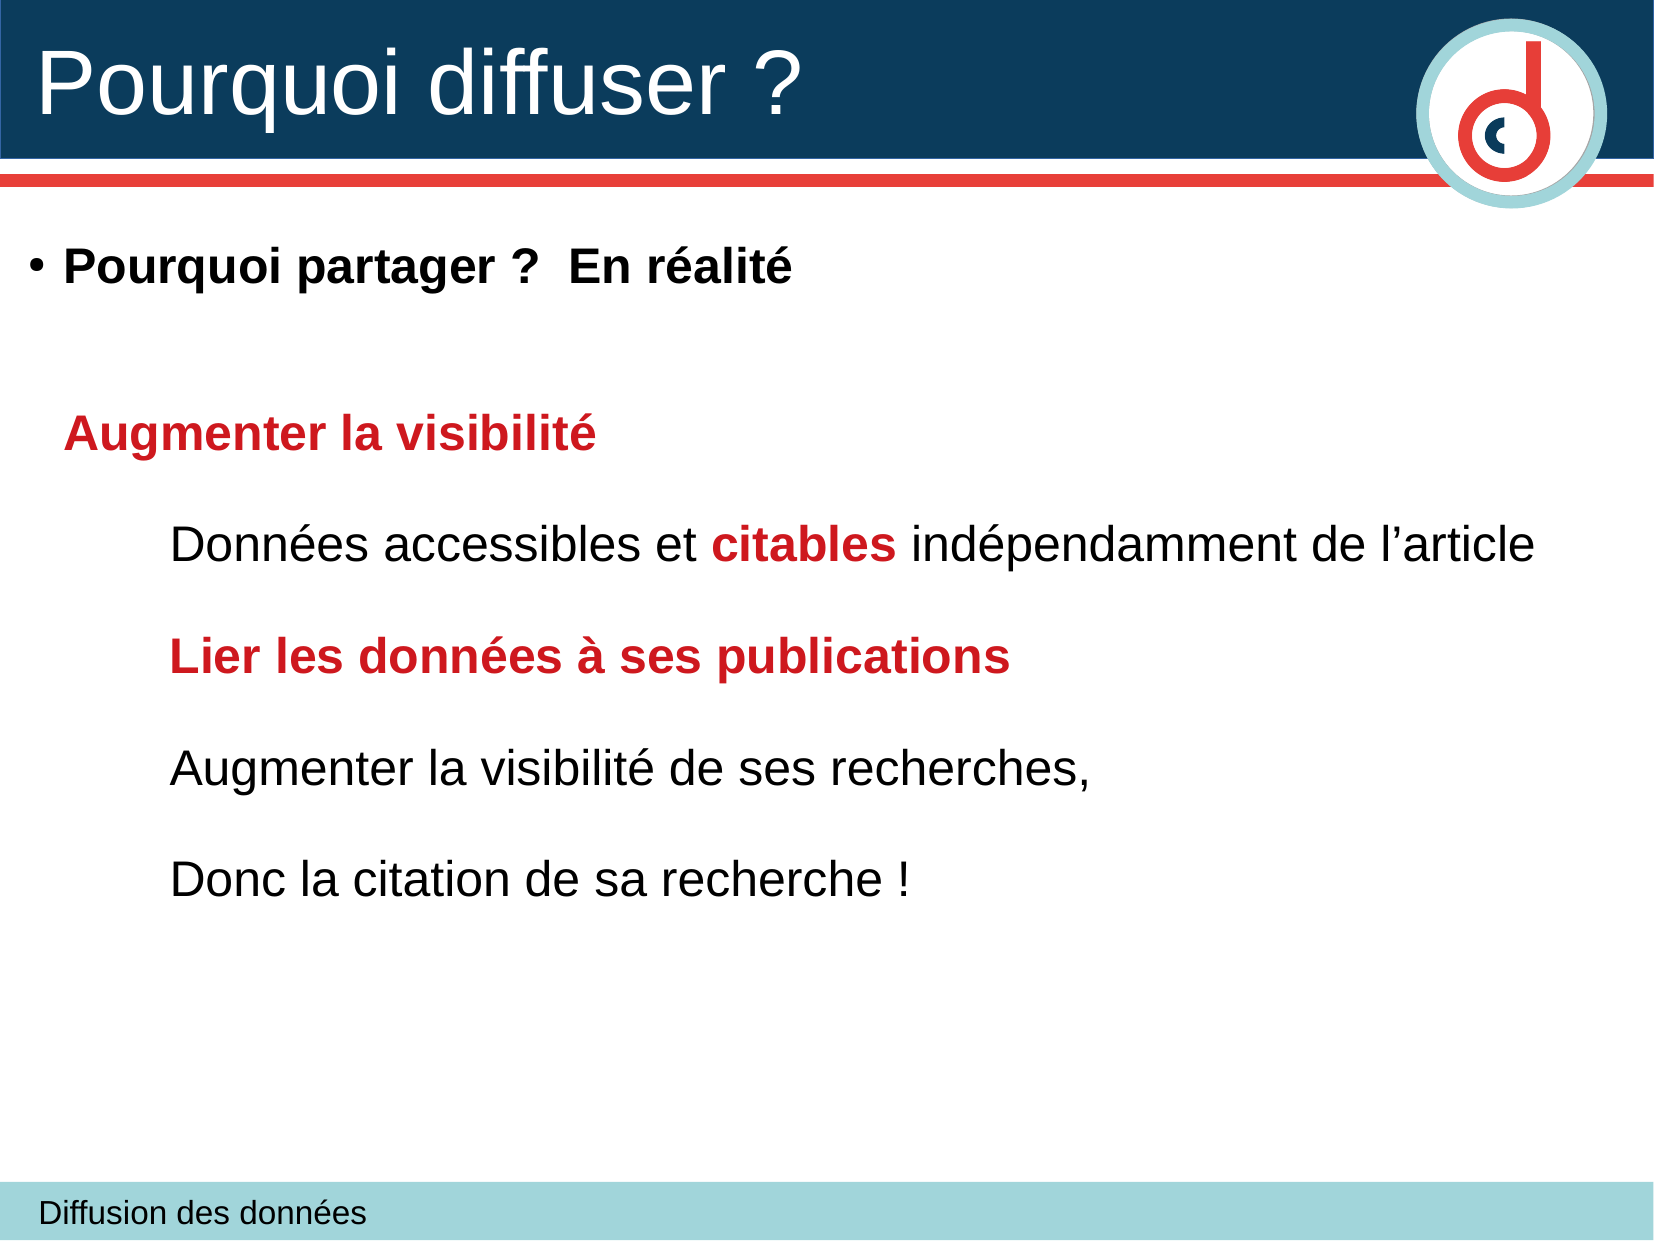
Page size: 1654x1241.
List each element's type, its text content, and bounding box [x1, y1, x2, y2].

title Pourquoi diffuser ? [35, 11, 1430, 159]
text_box Pourquoi partager ? En réalité Augmenter la visibilité Données accessibles et citables indépendamment de l’article Lier les données à ses publications Augmenter la visibilité de ses recherches, Donc la citation de sa recherche ! [27, 237, 1652, 1183]
text_box Diffusion des données [23, 1187, 621, 1241]
